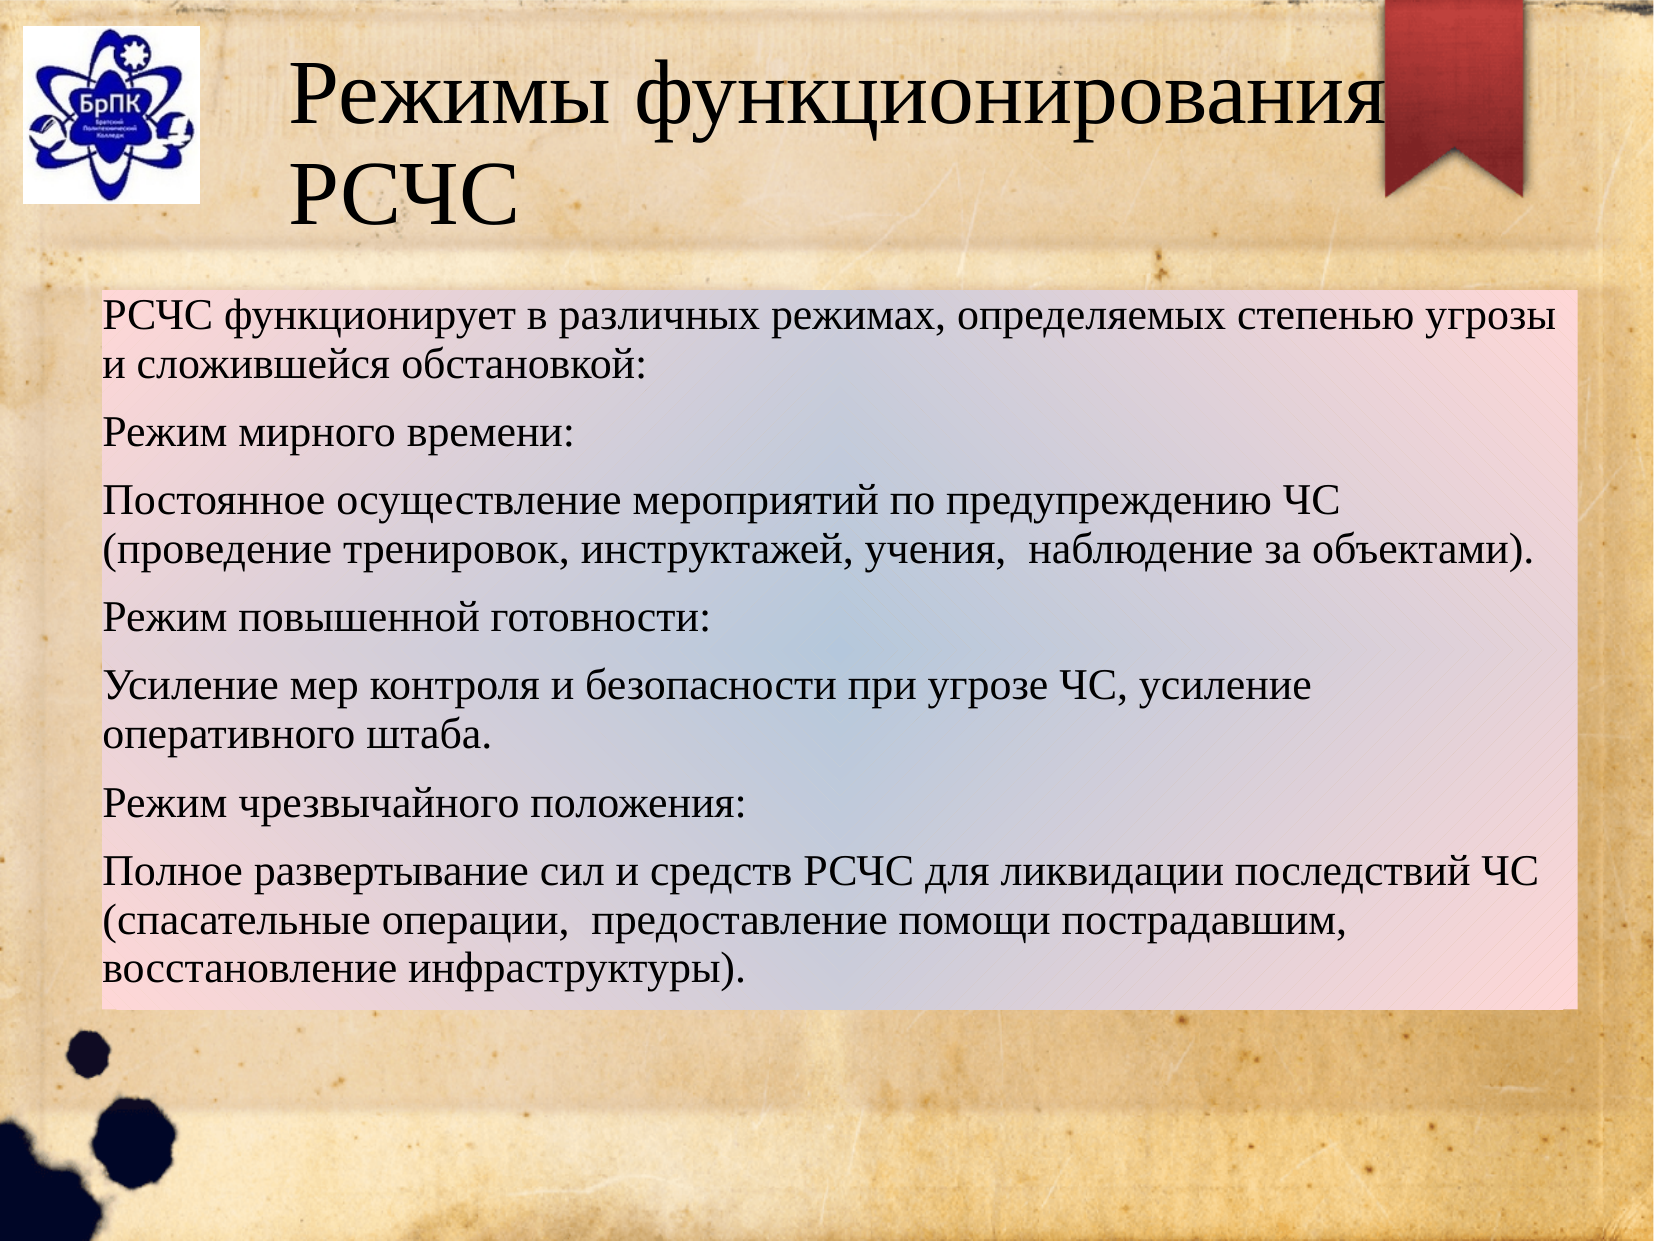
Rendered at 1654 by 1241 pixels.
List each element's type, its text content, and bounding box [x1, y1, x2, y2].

list РСЧС функционирует в различных режимах, определяемых степенью угрозы и сложившейся обстановкой: Режим мирного времени: Постоянное осуществление мероприятий по предупреждению ЧС (проведение тренировок, инструктажей, учения, наблюдение за объектами). Режим повышенной готовности: Усиление мер контроля и безопасности при угрозе ЧС, усиление оперативного штаба. Режим чрезвычайного положения: Полное развертывание сил и средств РСЧС для ликвидации последствий ЧС (спасательные операции, предоставление помощи пострадавшим, восстановление инфраструктуры). [102, 290, 1578, 1010]
picture [0, 0, 1654, 1241]
title Режимы функционирования РСЧС [288, 41, 1491, 245]
